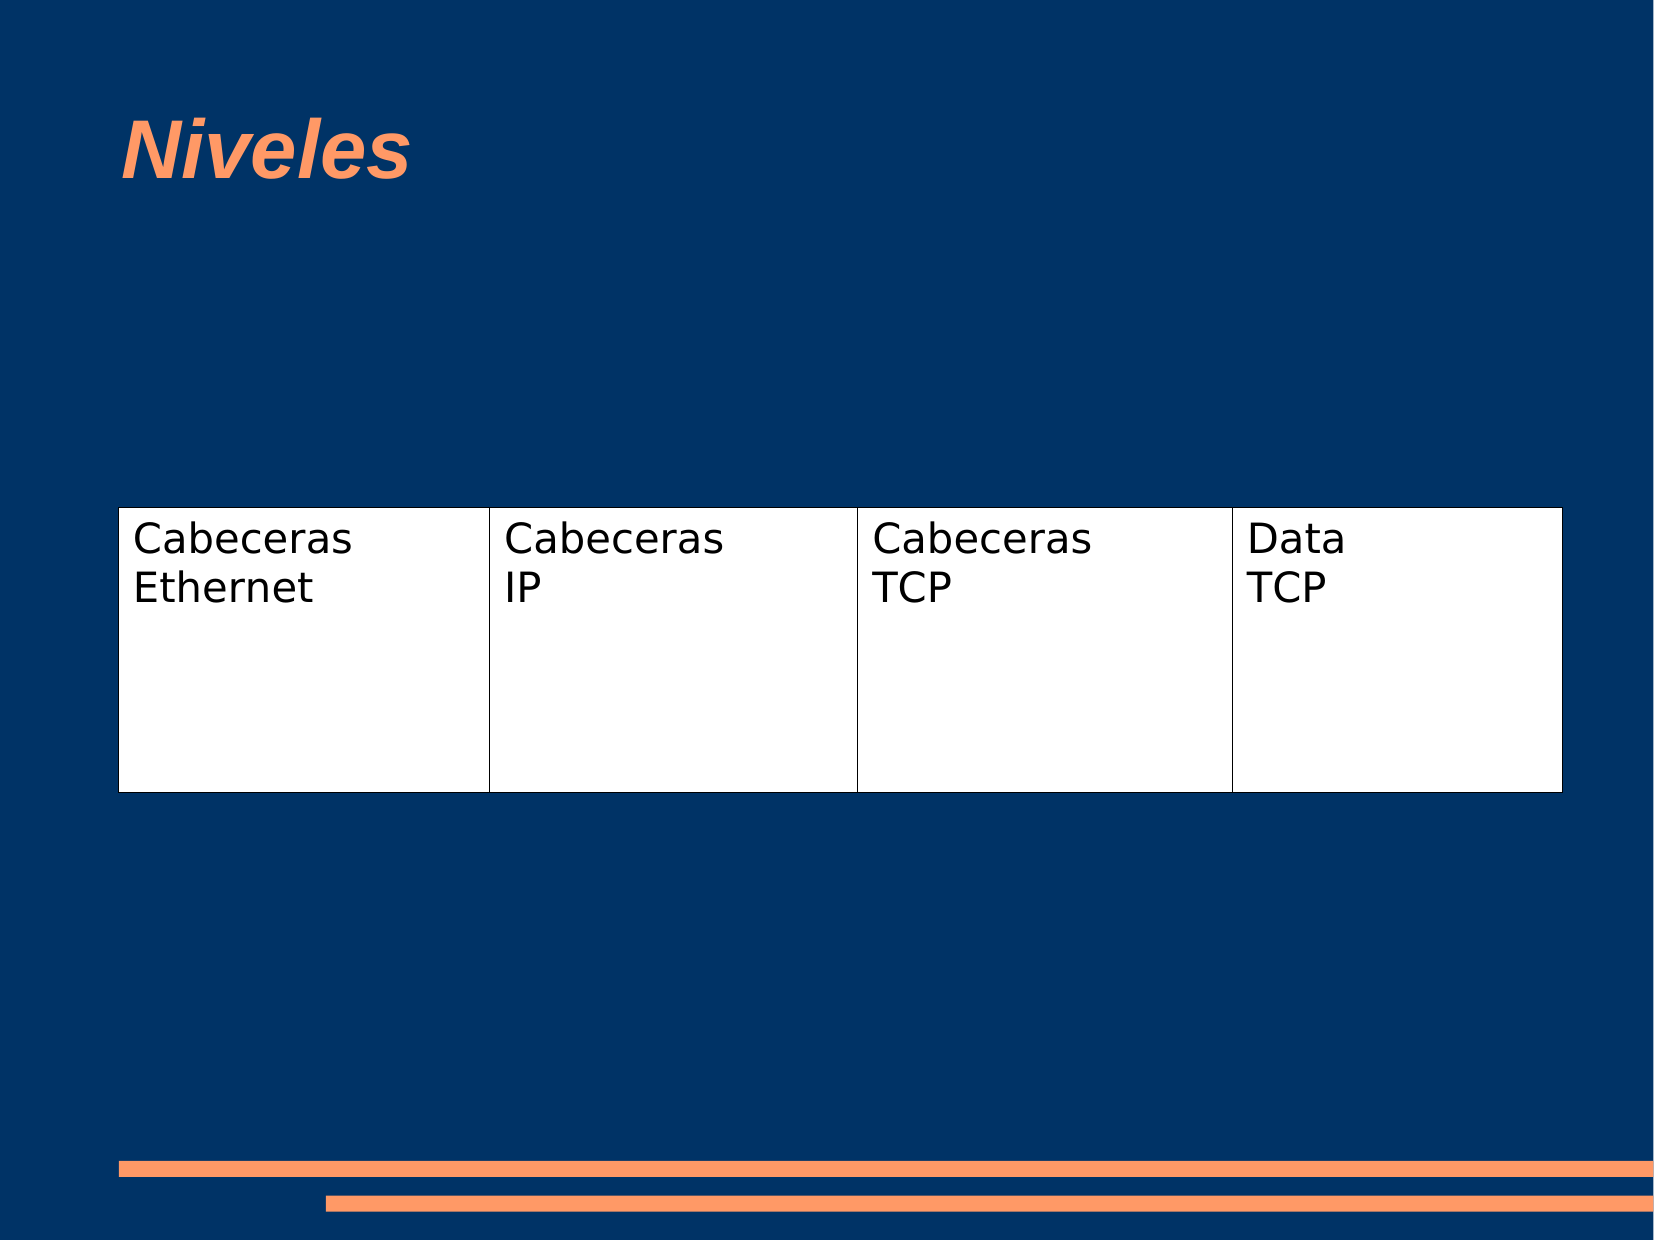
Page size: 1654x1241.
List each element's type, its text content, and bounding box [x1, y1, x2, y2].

text_box Cabeceras IP [489, 507, 857, 793]
text_box Cabeceras Ethernet [118, 507, 489, 793]
text_box Cabeceras TCP [857, 507, 1232, 793]
title Niveles [121, 46, 1534, 254]
text_box Data TCP [1232, 507, 1563, 793]
